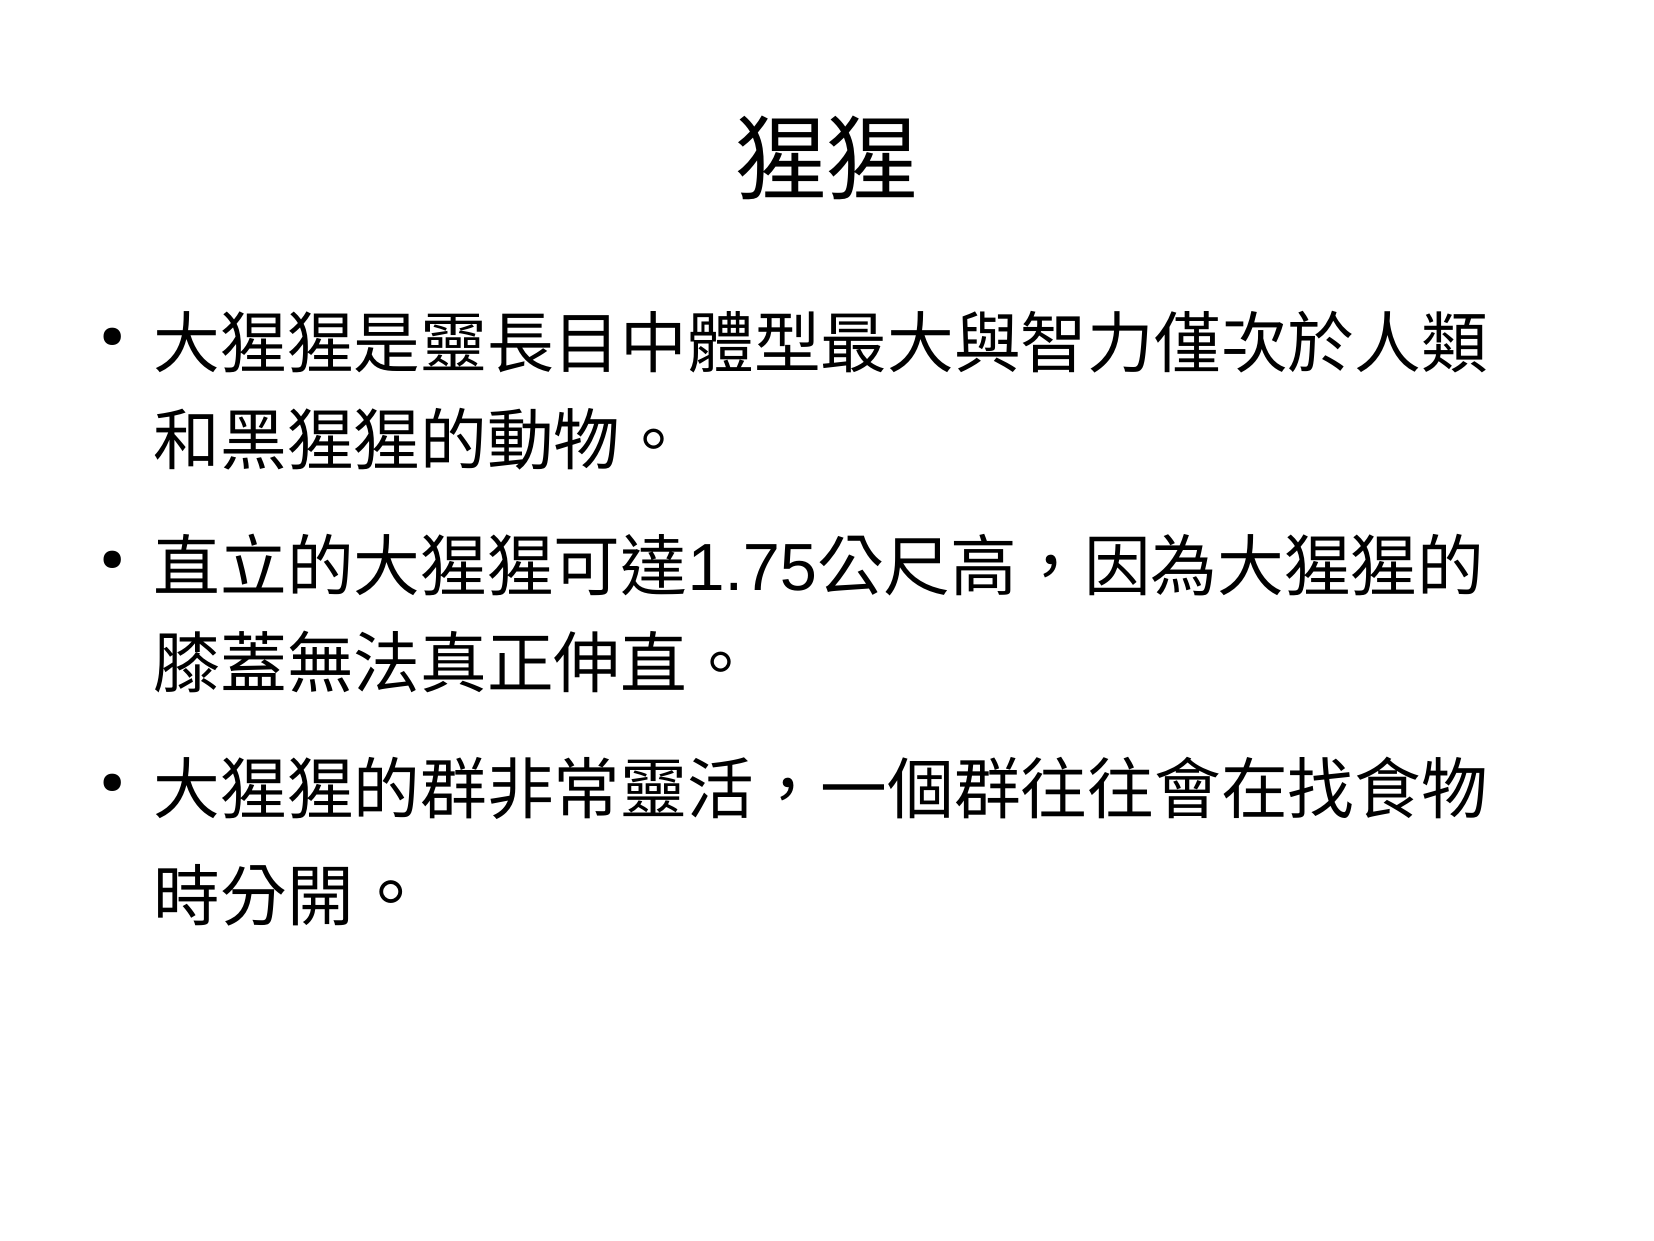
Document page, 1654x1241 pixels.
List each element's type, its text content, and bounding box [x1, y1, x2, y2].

list 大猩猩是靈長目中體型最大與智力僅次於人類和黑猩猩的動物。 直立的大猩猩可達1.75公尺高，因為大猩猩的膝蓋無法真正伸直。 大猩猩的群非常靈活，一個群往往會在找食物時分開。 [82, 290, 1538, 1010]
title 猩猩 [82, 49, 1571, 257]
